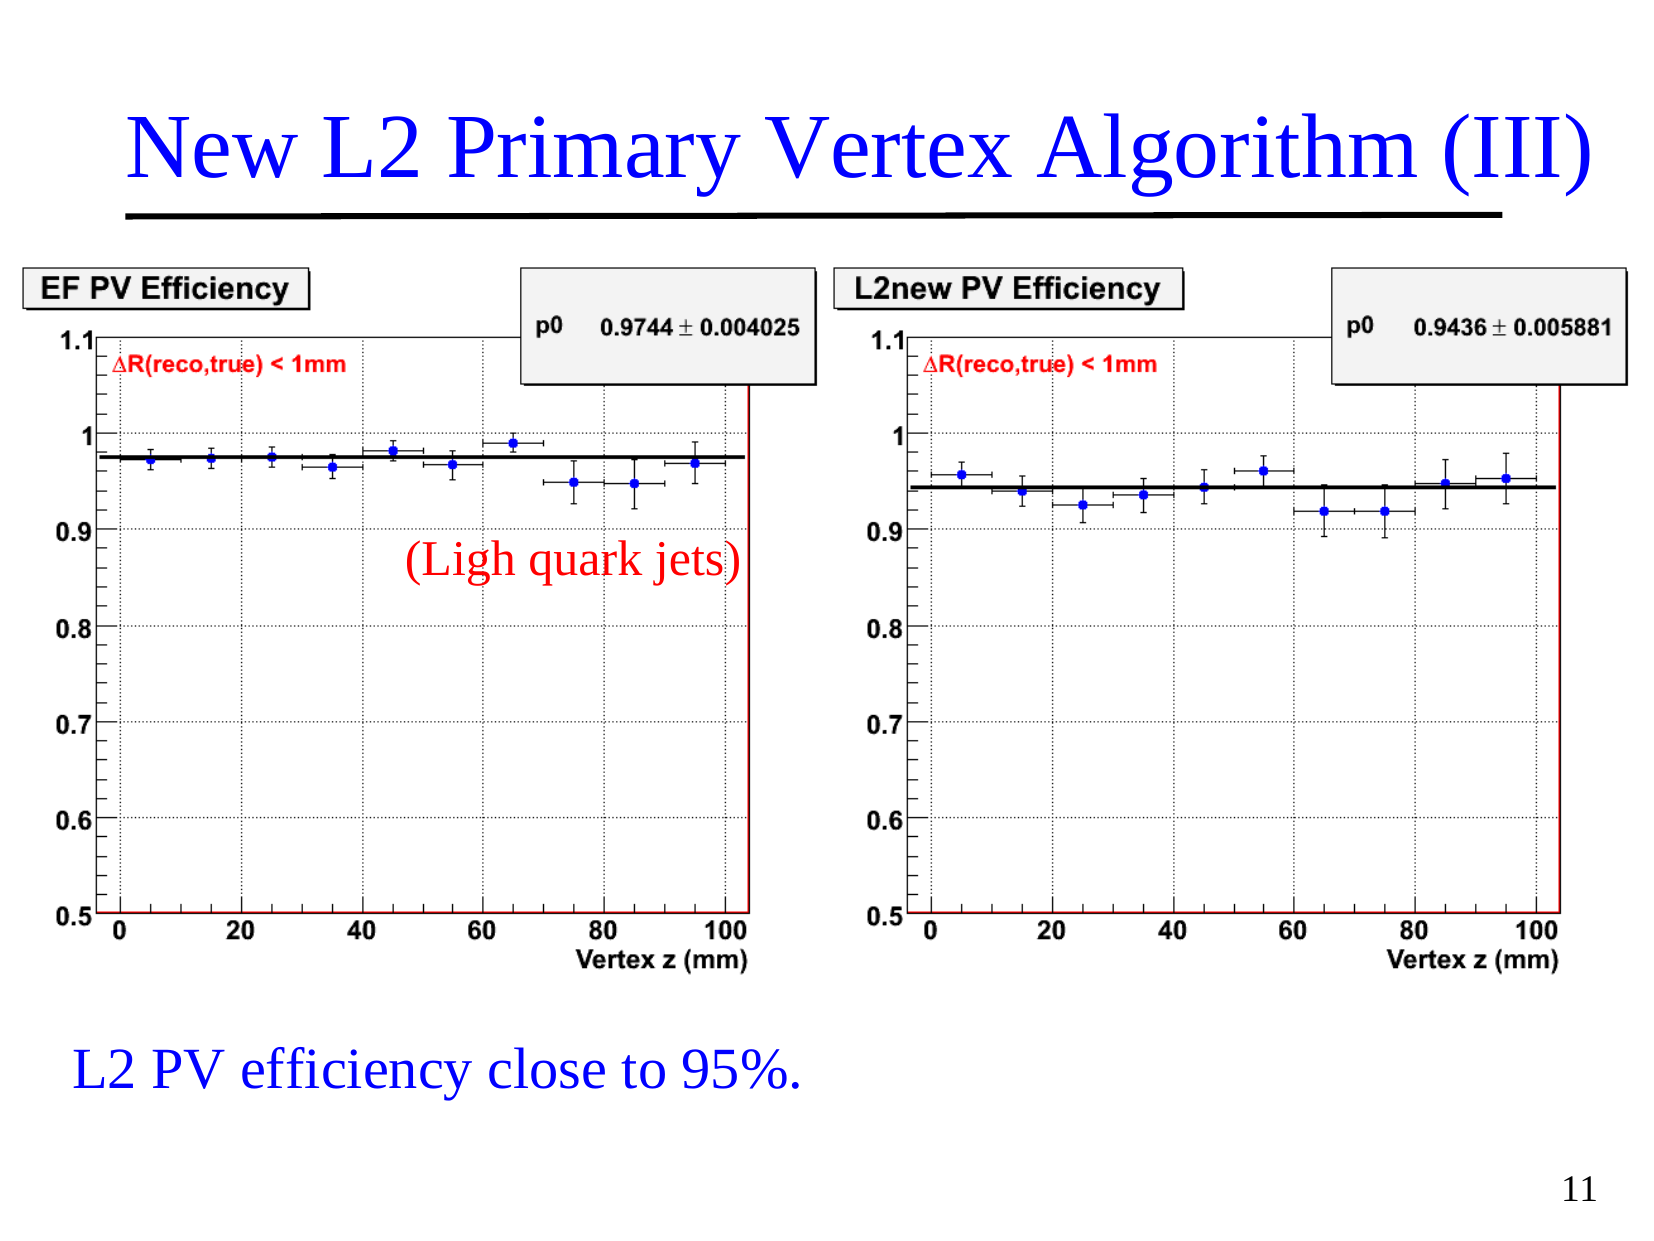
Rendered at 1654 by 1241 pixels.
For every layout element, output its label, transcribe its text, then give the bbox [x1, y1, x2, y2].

text_box L2 PV efficiency close to 95%. [71, 1036, 789, 1101]
picture [15, 265, 1642, 986]
text_box New L2 Primary Vertex Algorithm (III) [125, 95, 1621, 211]
text_box (Ligh quark jets) [404, 531, 735, 587]
